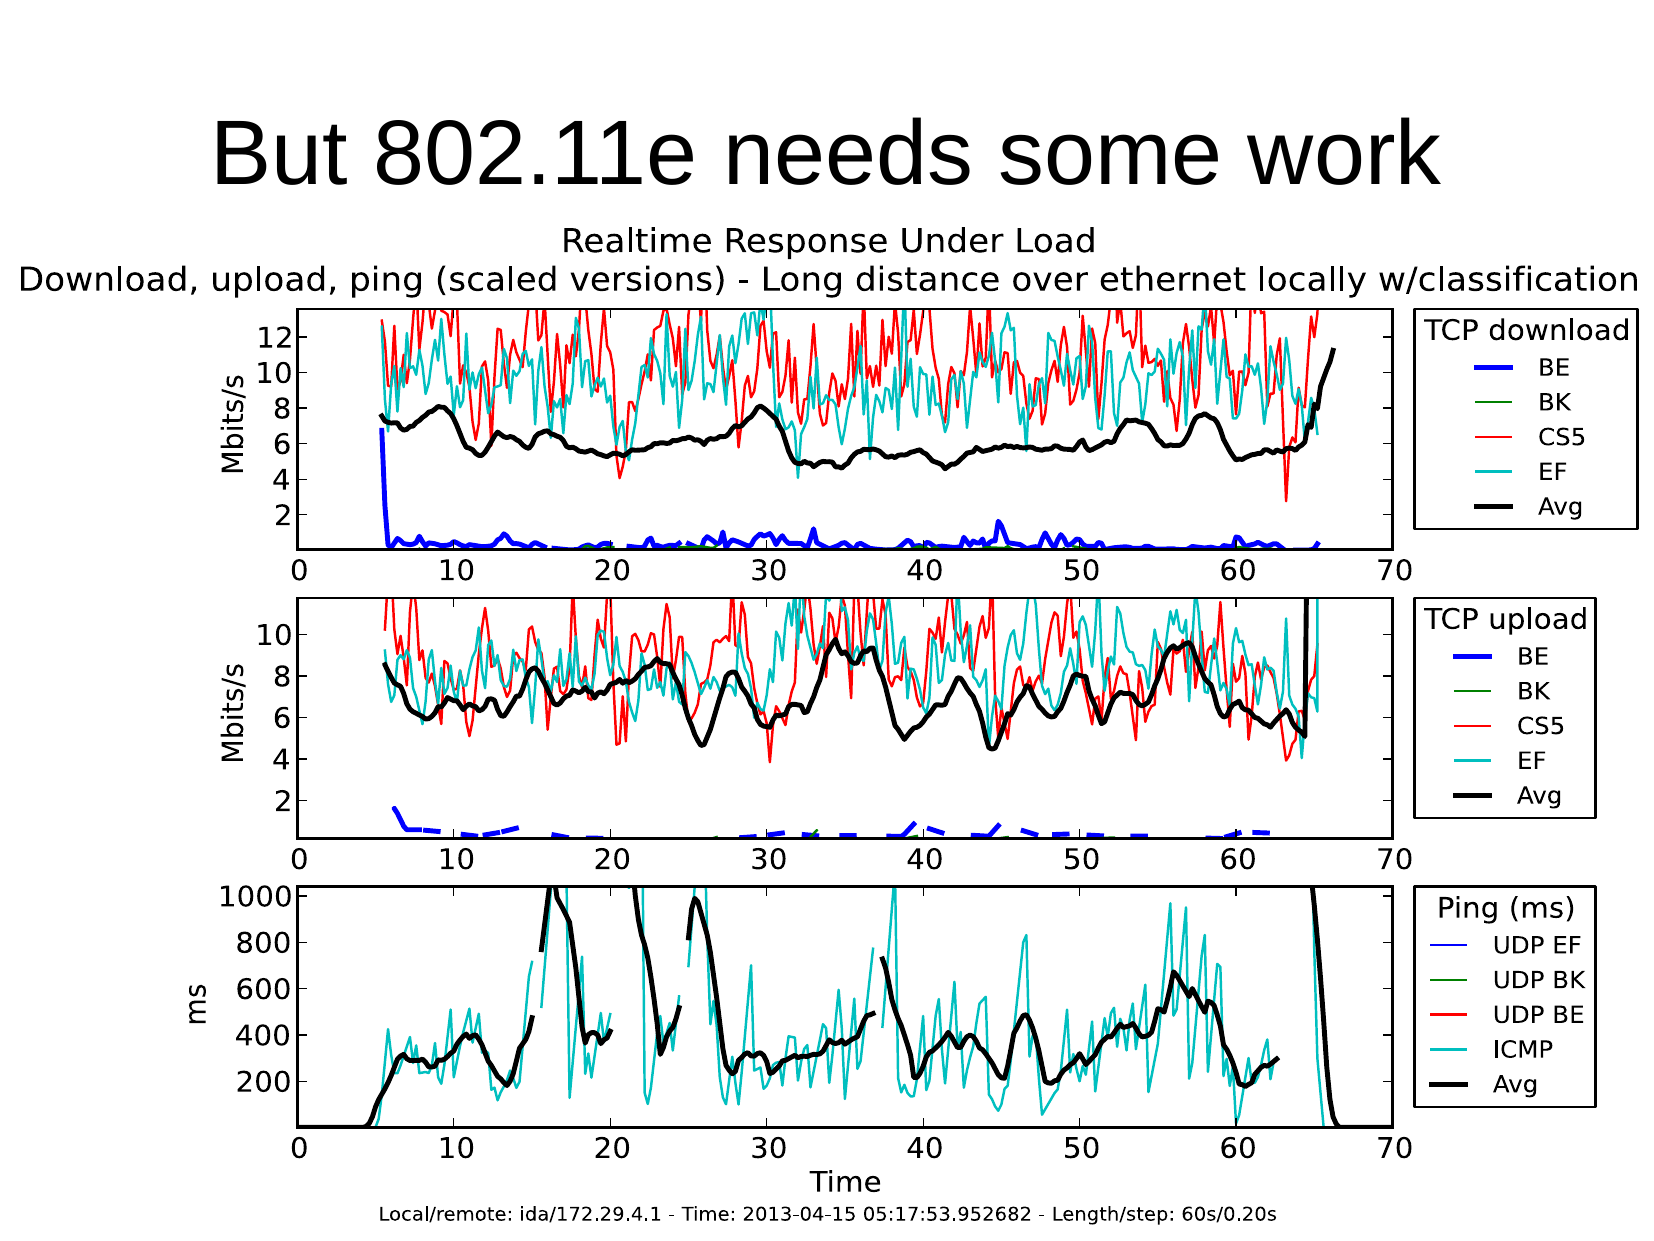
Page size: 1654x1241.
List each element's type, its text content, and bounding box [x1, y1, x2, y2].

picture [0, 210, 1654, 1241]
title But 802.11e needs some work [82, 49, 1571, 210]
